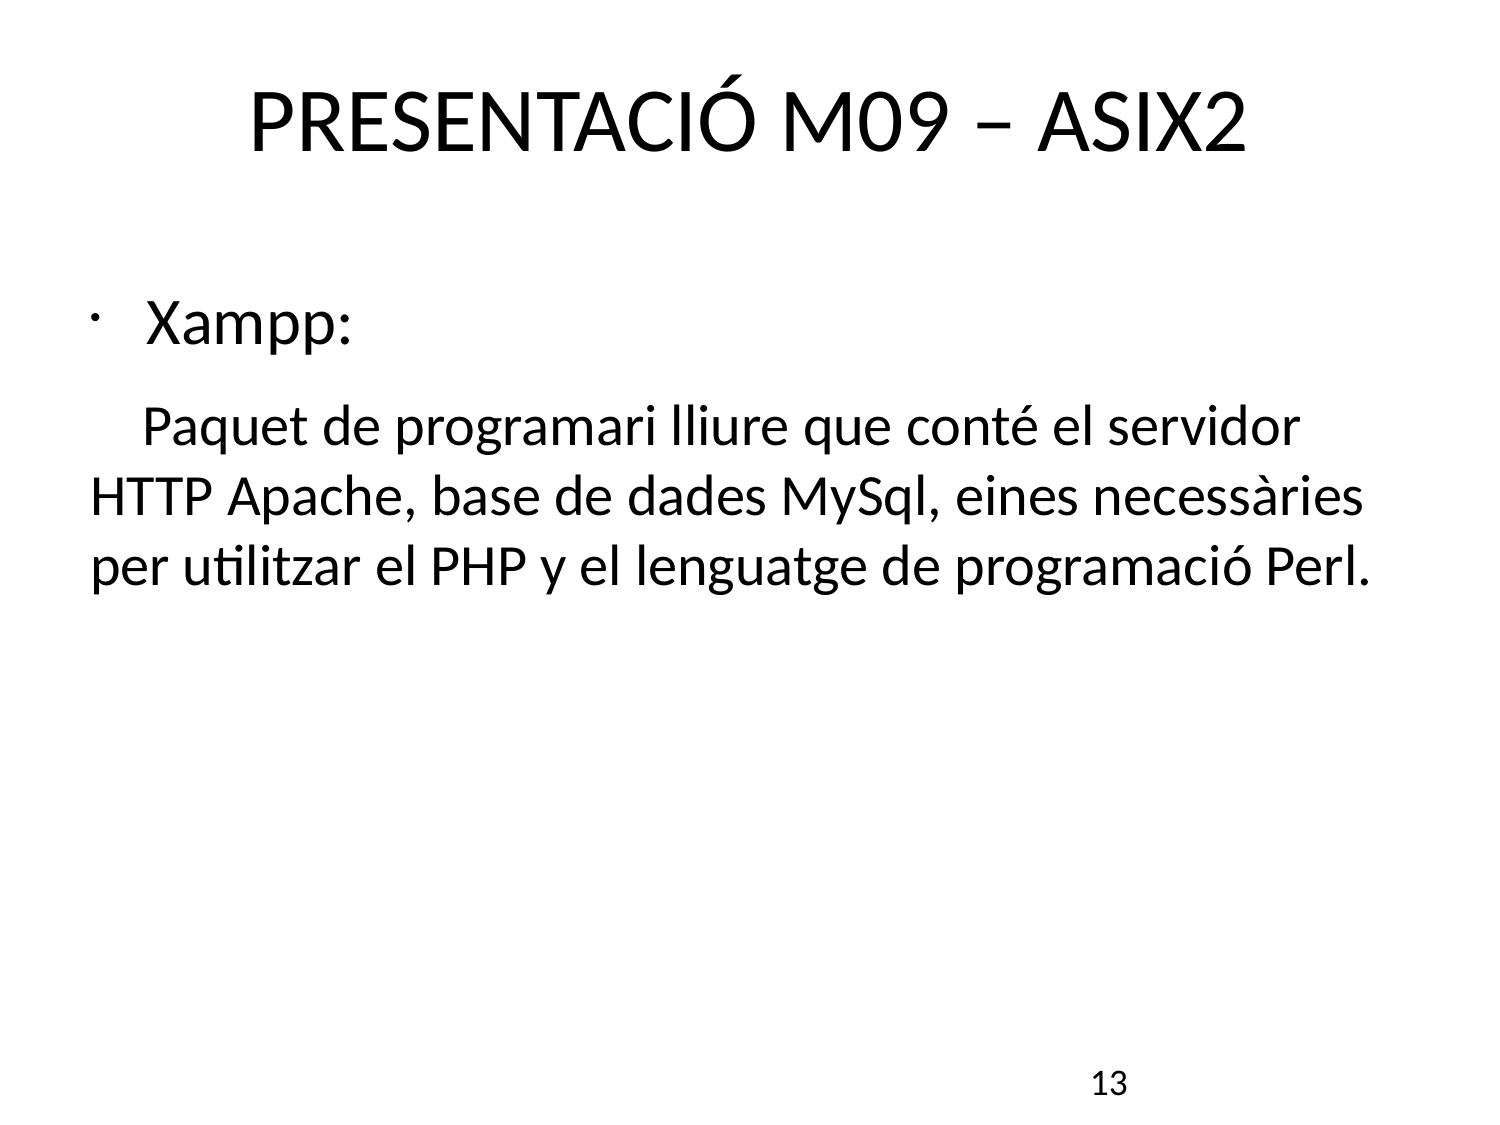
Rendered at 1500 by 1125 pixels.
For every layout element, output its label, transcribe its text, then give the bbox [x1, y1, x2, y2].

list Xampp: Paquet de programari lliure que conté el servidor HTTP Apache, base de dades MySql, eines necessàries per utilitzar el PHP y el lenguatge de programació Perl. [75, 262, 1425, 1005]
title PRESENTACIÓ M09 – ASIX2 [75, 45, 1425, 233]
